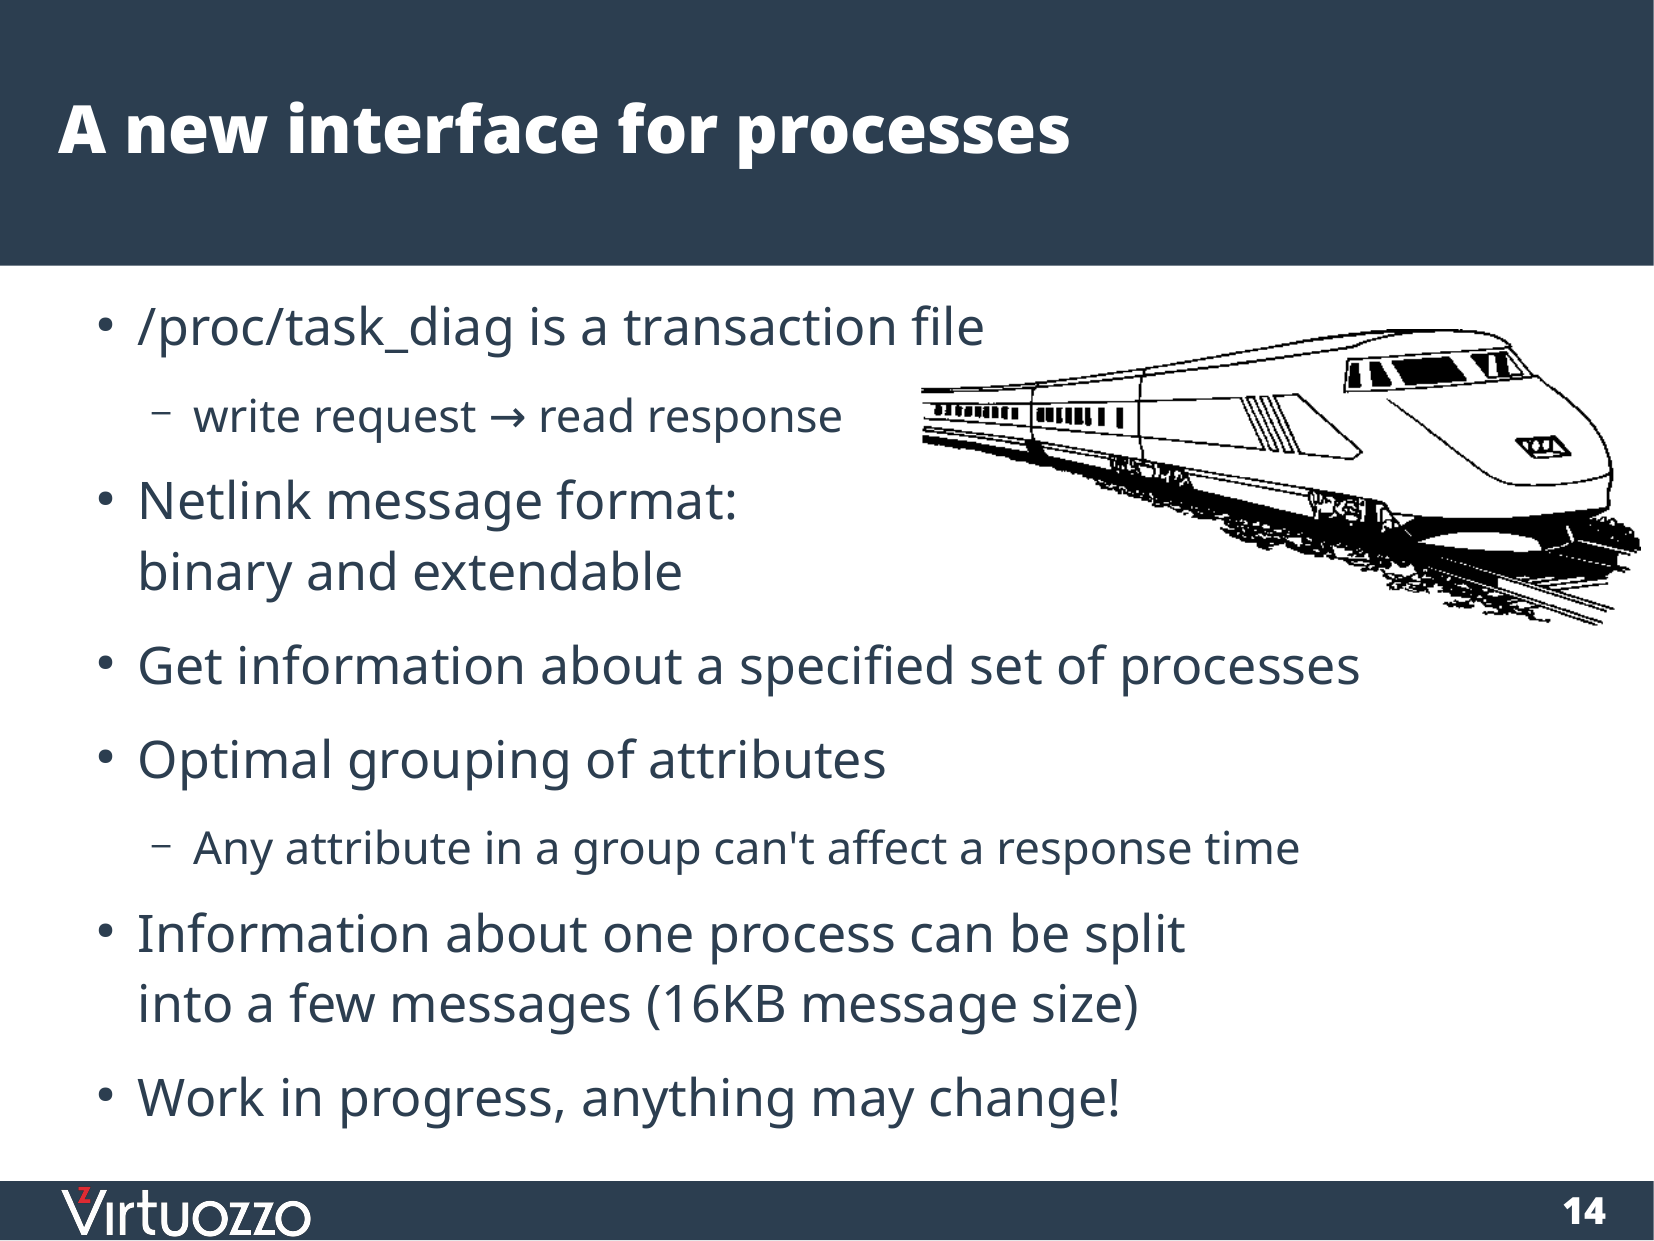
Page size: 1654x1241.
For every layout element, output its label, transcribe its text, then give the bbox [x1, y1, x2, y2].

list /proc/task_diag is a transaction file write request → read response Netlink message format: binary and extendable Get information about a specified set of processes Optimal grouping of attributes Any attribute in a group can't affect a response time Information about one process can be split into a few messages (16KB message size) Work in progress, anything may change! [82, 290, 1571, 1138]
picture [47, 1171, 325, 1241]
picture [1571, 329, 1641, 627]
title A new interface for processes [59, 49, 1595, 207]
